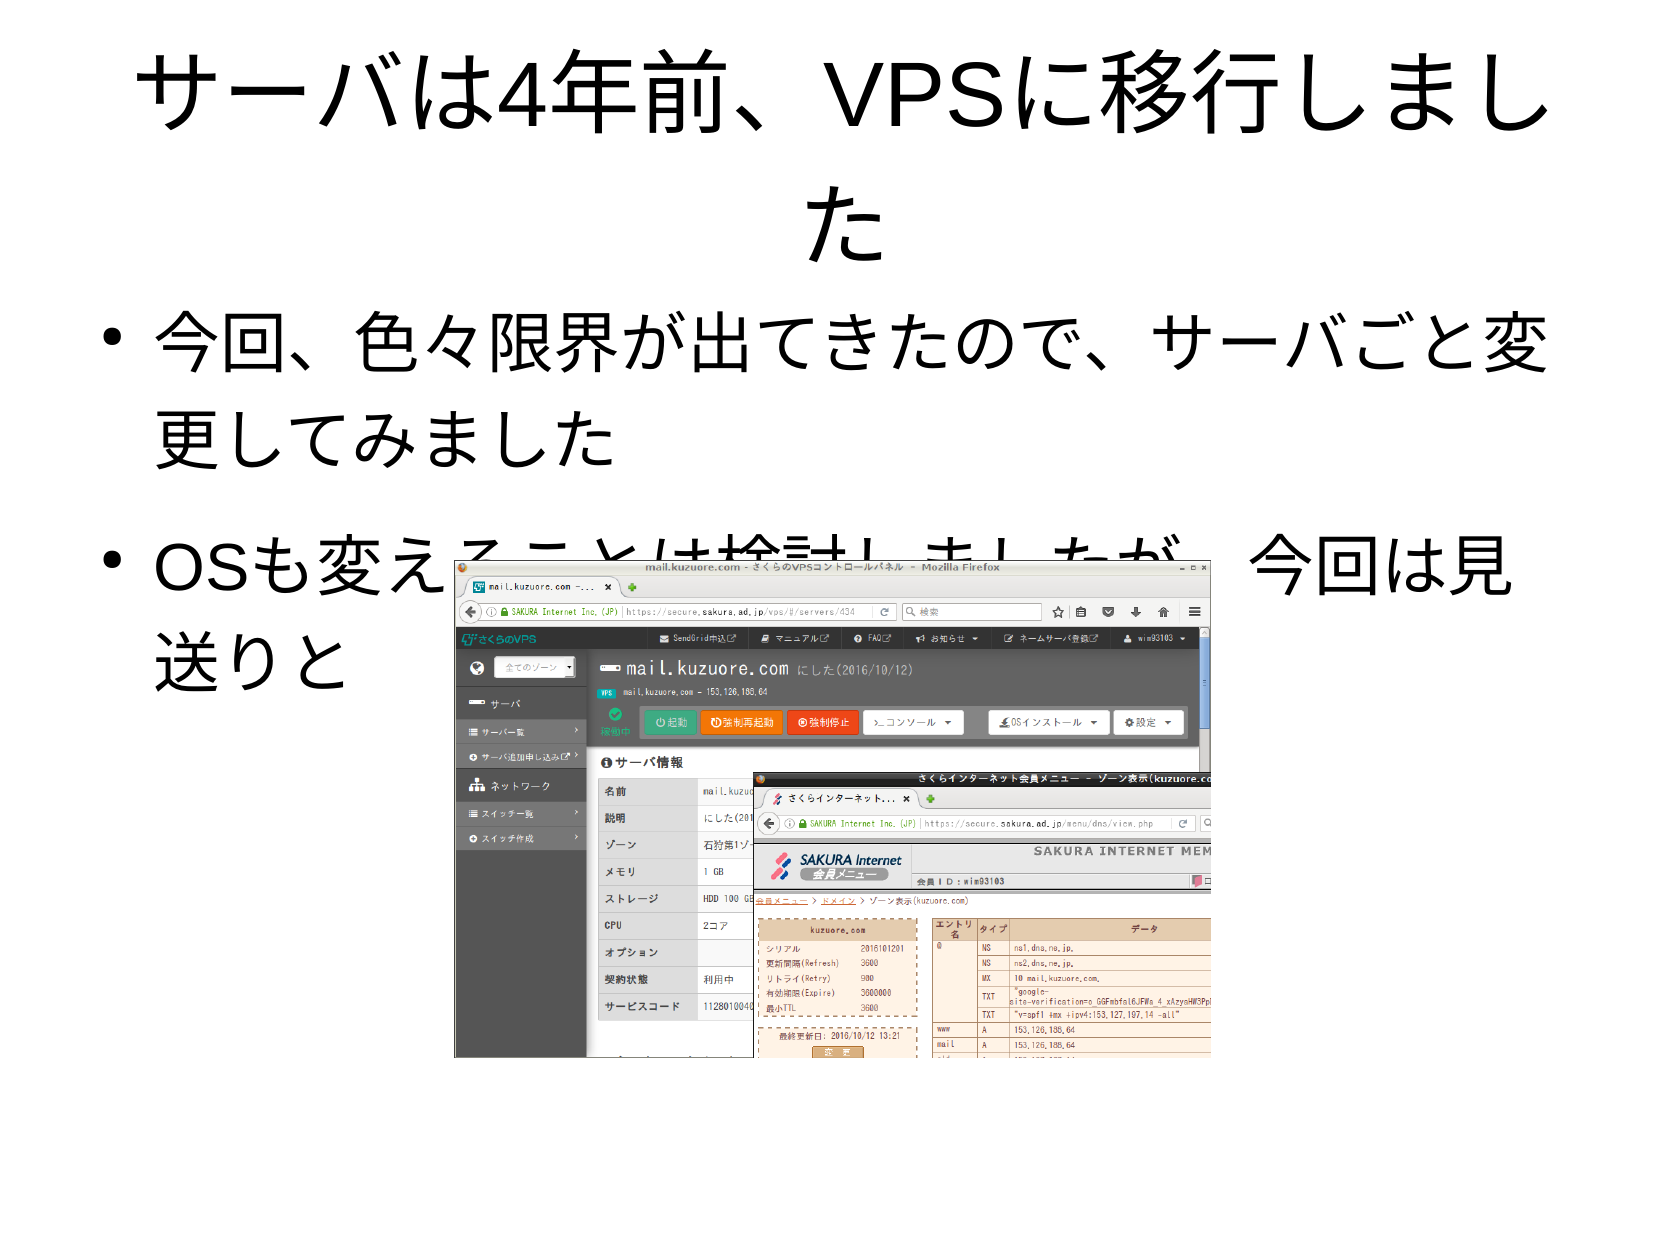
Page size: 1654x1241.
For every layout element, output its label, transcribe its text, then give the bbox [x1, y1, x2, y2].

title サーバは4年前、VPSに移行しました [82, 49, 1571, 257]
picture [454, 560, 1211, 1058]
list 今回、色々限界が出てきたので、サーバごと変更してみました OSも変えることは検討しましたが、今回は見送りと [82, 290, 1571, 1010]
